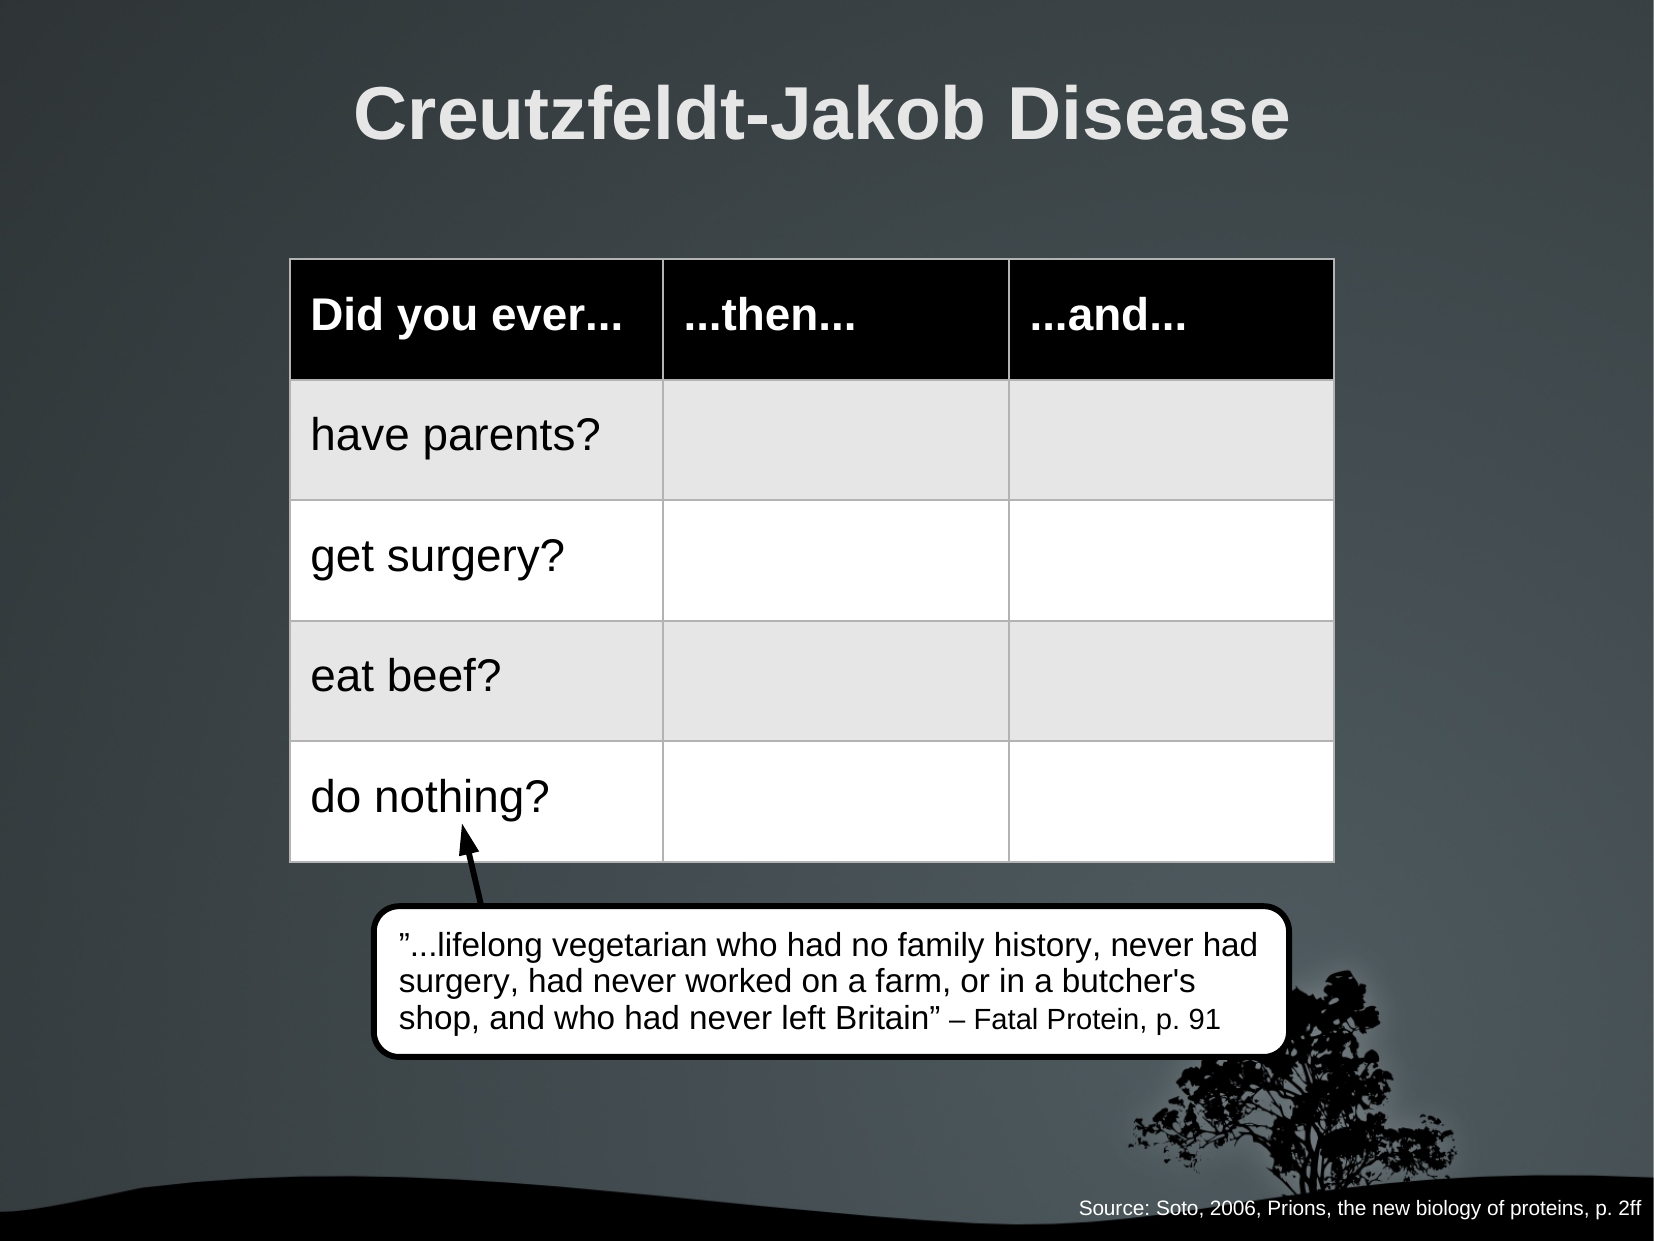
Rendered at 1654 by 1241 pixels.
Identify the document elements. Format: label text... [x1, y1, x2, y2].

table_cell [664, 622, 1008, 740]
table_header Did you ever... [291, 260, 662, 379]
table_header ...and... [1010, 260, 1333, 379]
picture [0, 0, 1654, 1241]
table_header ...then... [664, 260, 1008, 379]
text_box ”...lifelong vegetarian who had no family history, never had surgery, had never worked on a farm, or in a butcher's shop, and who had never left Britain” – Fatal Protein, p. 91 [373, 906, 1290, 1057]
table_cell [664, 381, 1008, 499]
table_cell [1010, 501, 1333, 620]
table_cell eat beef? [291, 622, 662, 740]
table_cell [664, 742, 1008, 861]
table_cell [1010, 742, 1333, 861]
table_cell have parents? [291, 381, 662, 499]
table_cell [1010, 381, 1333, 499]
text_box Source: Soto, 2006, Prions, the new biology of proteins, p. 2ff [22, 1188, 1654, 1227]
title Creutzfeldt-Jakob Disease [78, 35, 1567, 191]
table_cell get surgery? [291, 501, 662, 620]
table_cell [1010, 622, 1333, 740]
table_cell do nothing? [291, 742, 662, 861]
table_cell [664, 501, 1008, 620]
